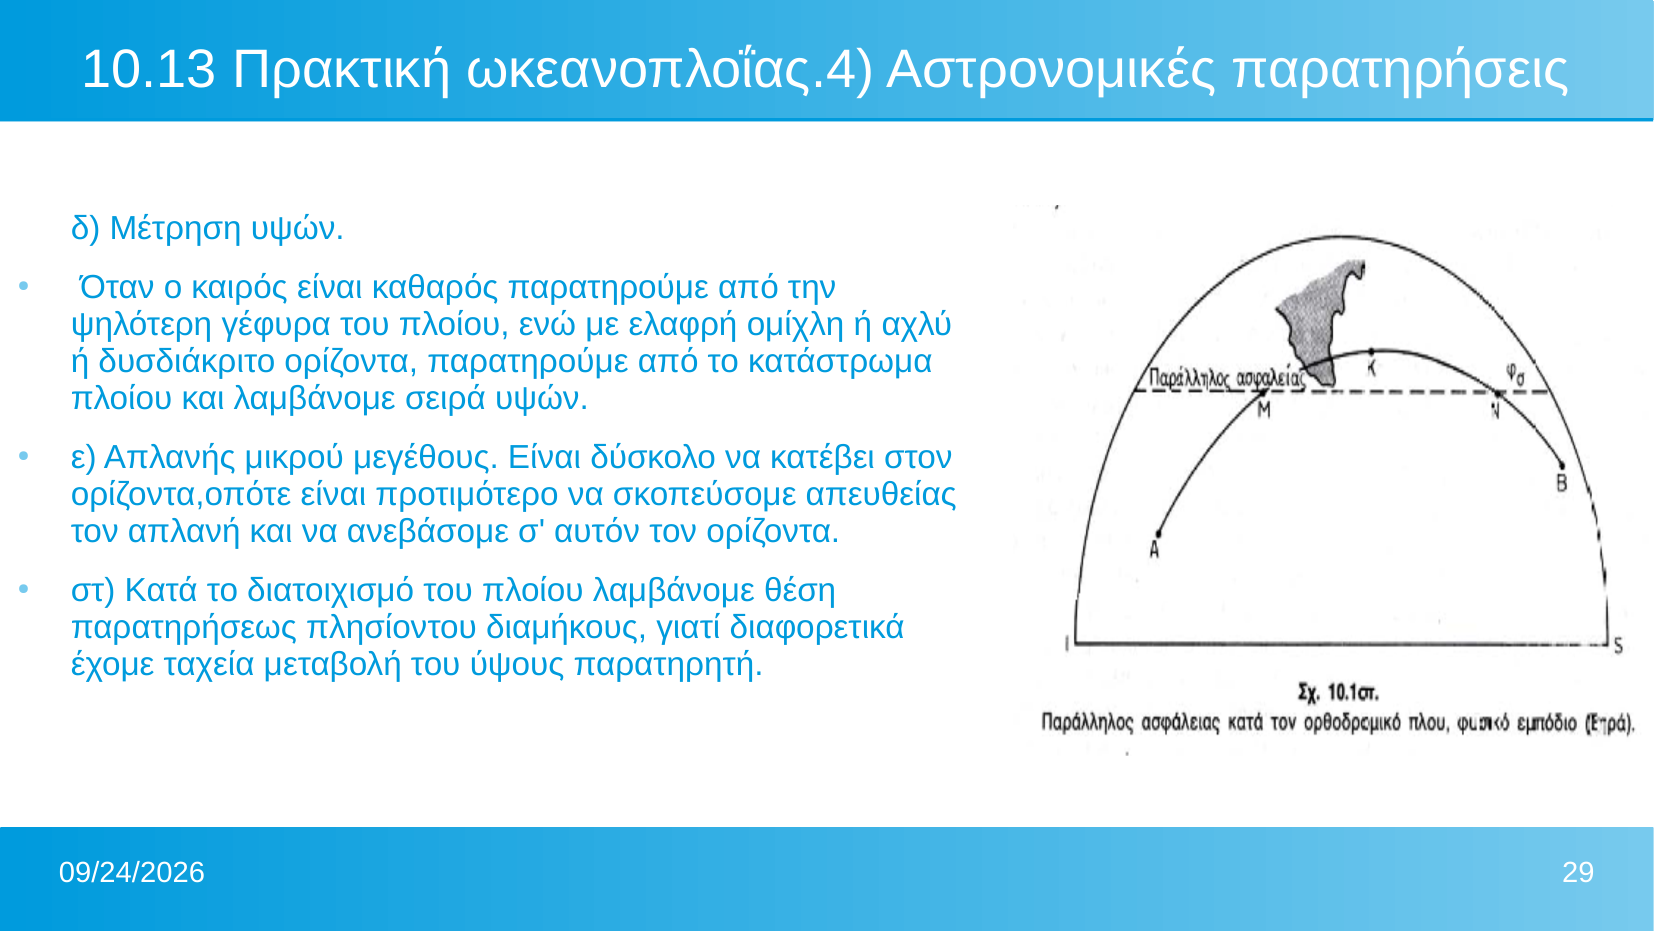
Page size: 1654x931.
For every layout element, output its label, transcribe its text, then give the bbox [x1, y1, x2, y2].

title 10.13 Πρακτική ωκεανοπλοΐας.4) Αστρονομικές παρατηρήσεις [59, 29, 1595, 108]
list δ) Μέτρηση υψών. Όταν ο καιρός είναι καθαρός παρατηρούμε από την ψηλότερη γέφυρα του πλοίου, ενώ με ελαφρή ομίχλη ή αχλύ ή δυσδιάκριτο ορίζοντα, παρατηρούμε από το κατάστρωμα πλοίου και λαμβάνομε σειρά υψών. ε) Απλανής μικρού μεγέθους. Είναι δύσκολο να κατέβει στον ορίζοντα,οπότε είναι προτιμότερο να σκοπεύσομε απευθείας τον απλανή και να ανεβάσομε σ' αυτόν τον ορίζοντα. στ) Κατά το διατοιχισμό του πλοίου λαμβάνομε θέση παρατηρήσεως πλησίοντου διαμήκους, γιατί διαφορετικά έχομε ταχεία μεταβολή του ύψους παρατηρητή. [0, 150, 976, 788]
picture [1012, 204, 1651, 756]
